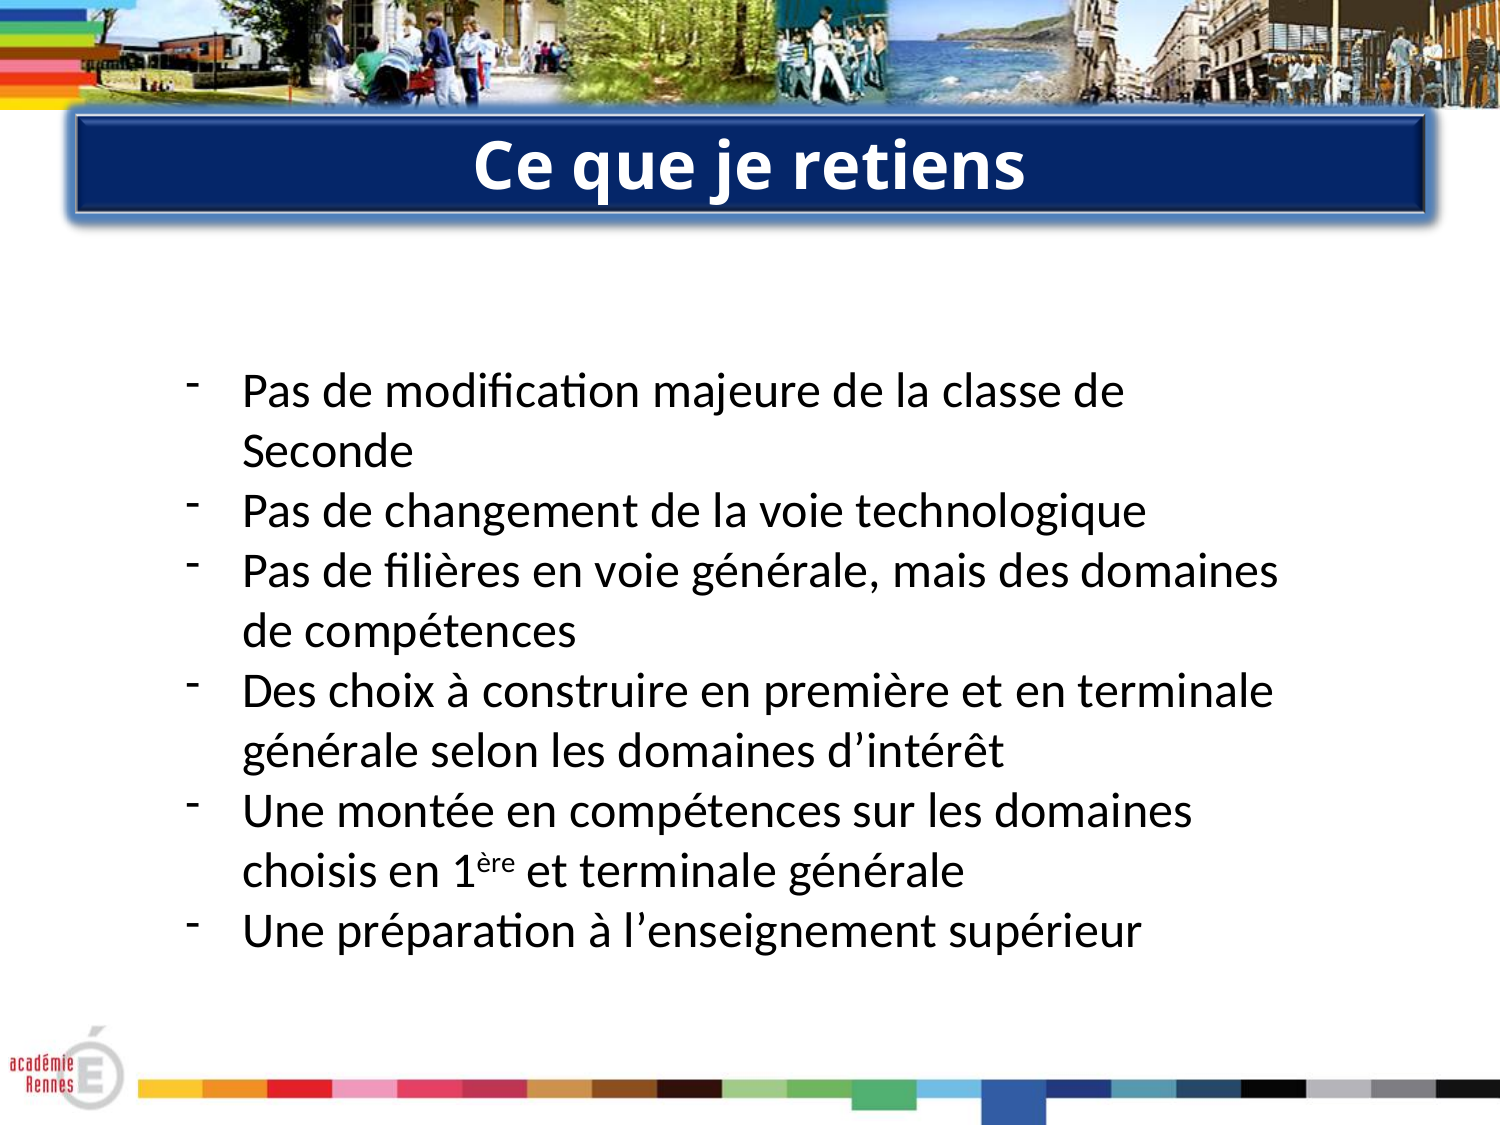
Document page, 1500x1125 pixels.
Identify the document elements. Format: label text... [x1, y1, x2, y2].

picture [1306, 1024, 1500, 1125]
picture [0, 0, 1500, 259]
text_box Ce que je retiens [76, 115, 1424, 211]
text_box Pas de modification majeure de la classe de Seconde Pas de changement de la voie technologique Pas de filières en voie générale, mais des domaines de compétences Des choix à construire en première et en terminale générale selon les domaines d’intérêt Une montée en compétences sur les domaines choisis en 1ère et terminale générale Une préparation à l’enseignement supérieur [171, 349, 1306, 1125]
picture [8, 384, 171, 1125]
